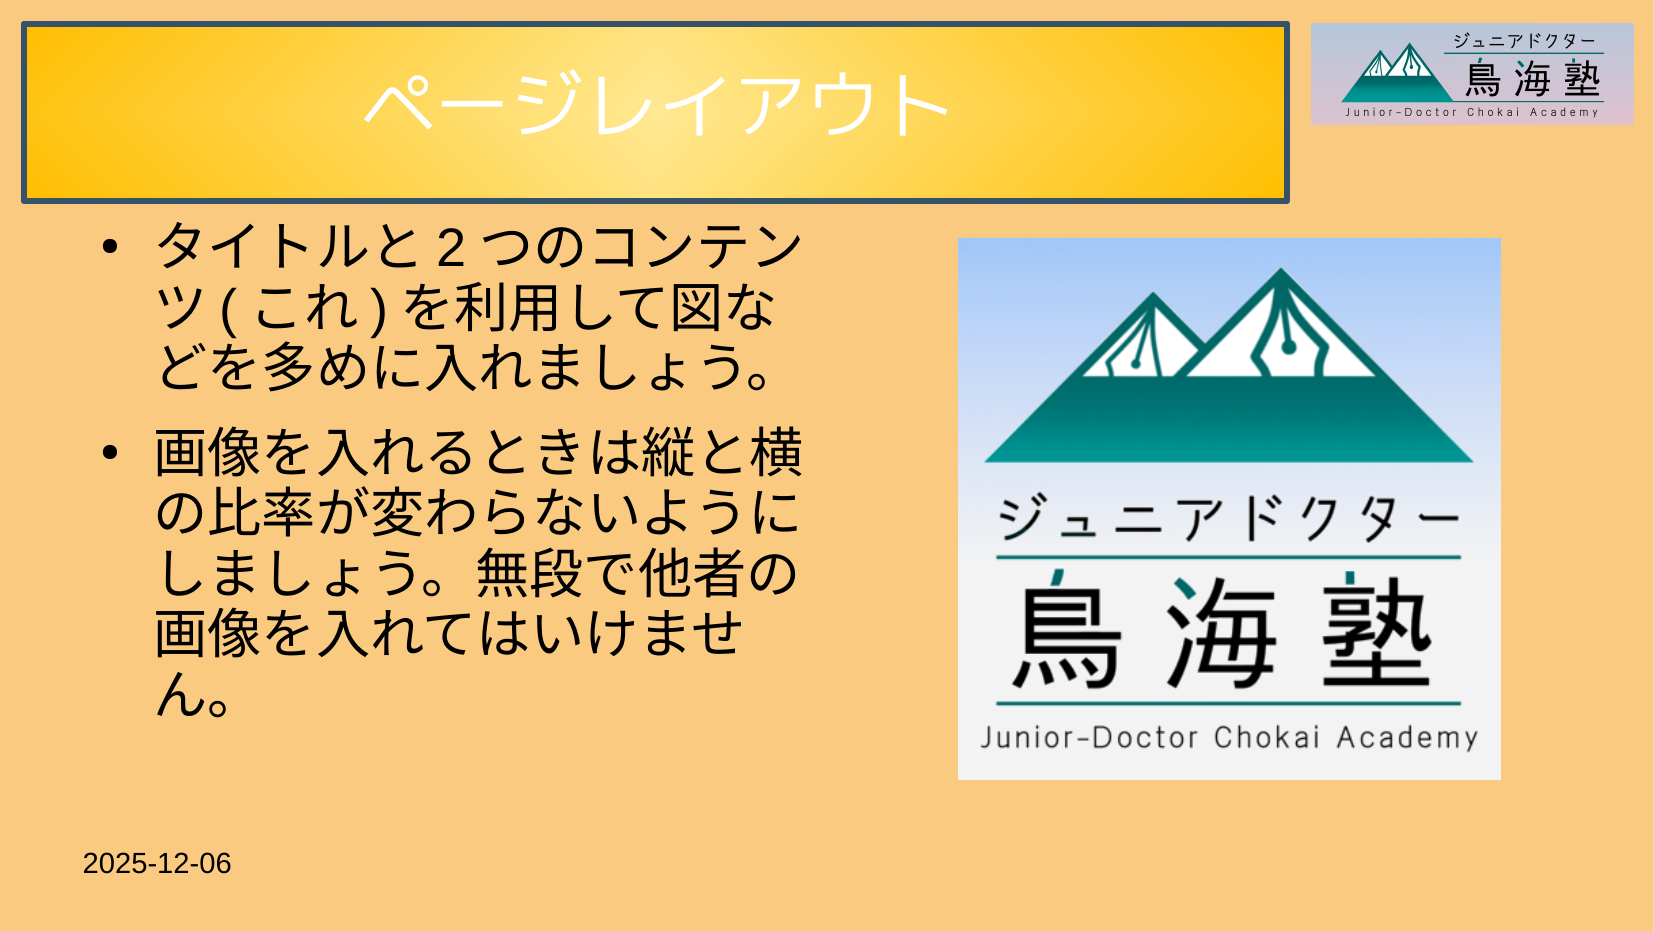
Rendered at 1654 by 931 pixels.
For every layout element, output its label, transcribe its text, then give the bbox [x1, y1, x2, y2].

list タイトルと2つのコンテンツ(これ)を利用して図などを多めに入れましょう。 画像を入れるときは縦と横の比率が変わらないようにしましょう。無段で他者の画像を入れてはいけません。 [82, 217, 809, 758]
title ページレイアウト [82, 29, 1235, 184]
picture [1311, 23, 1634, 125]
picture [958, 238, 1501, 781]
